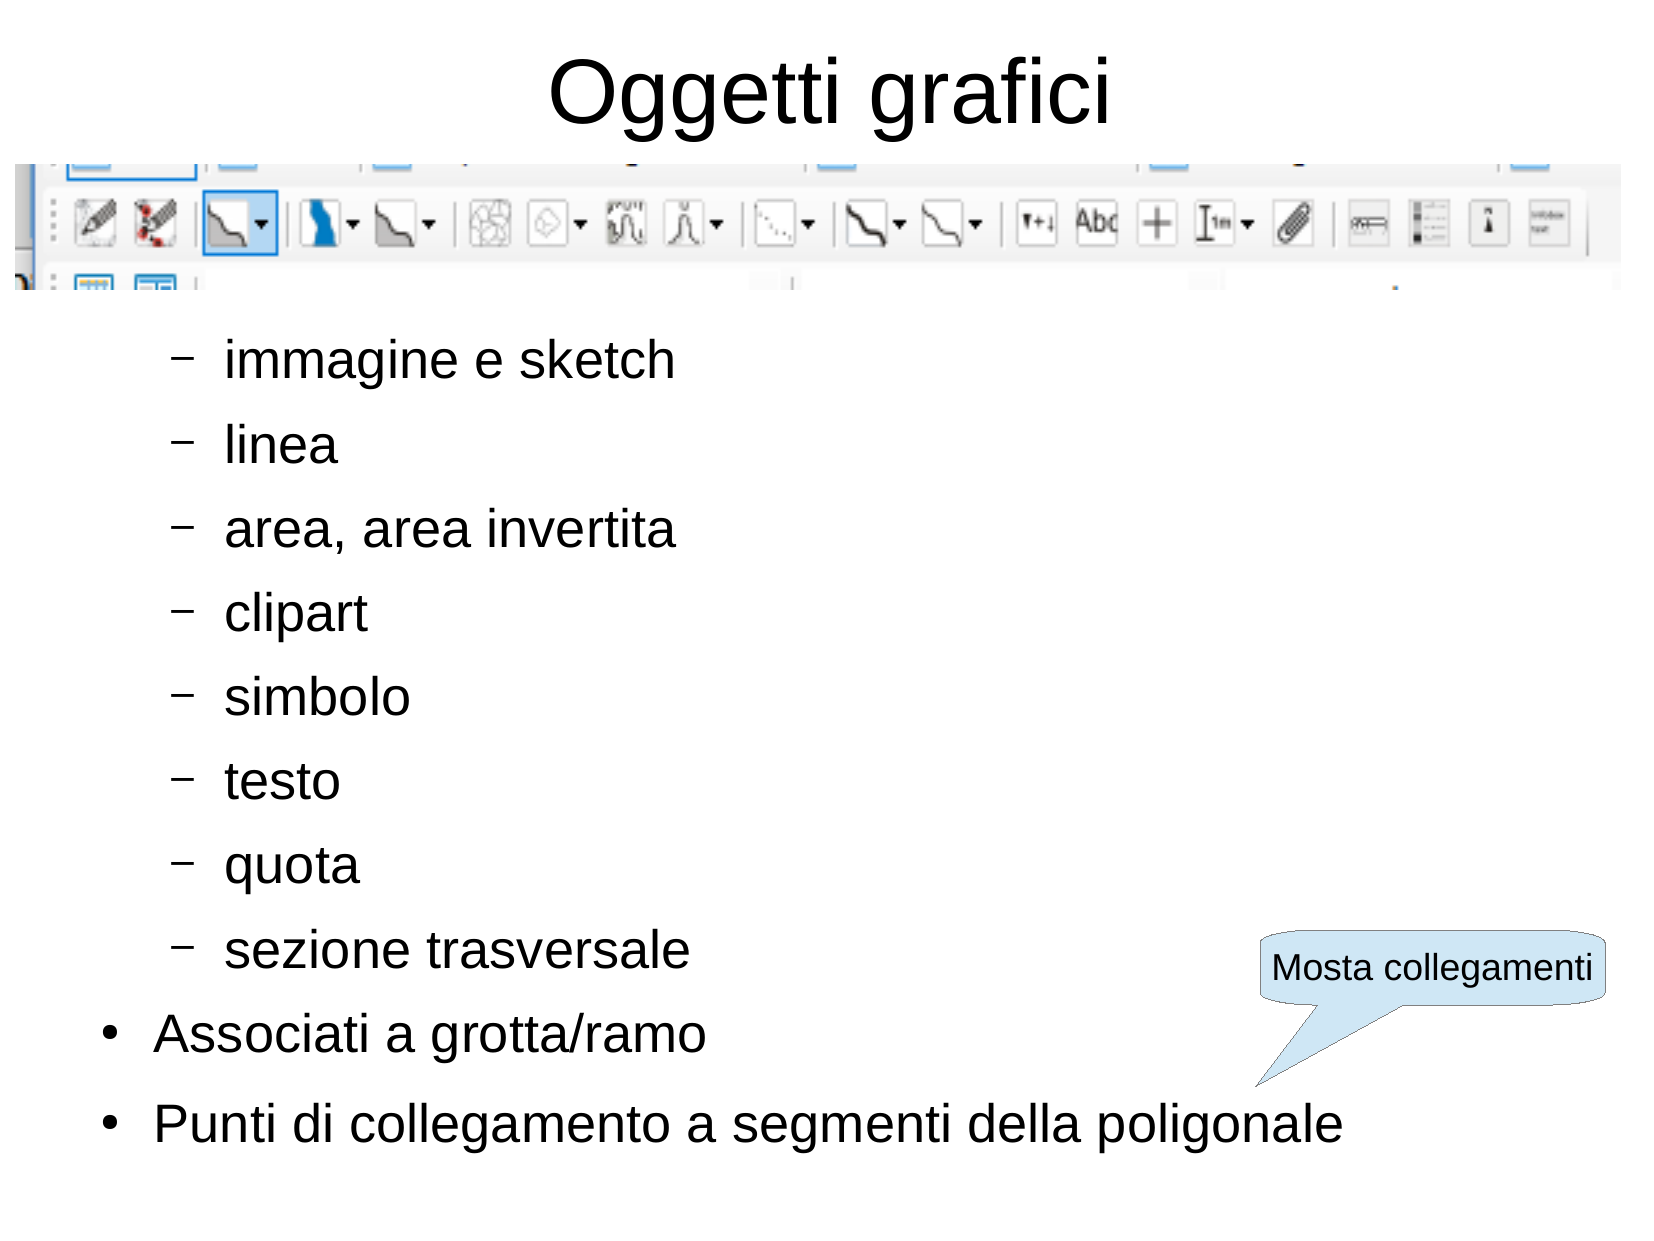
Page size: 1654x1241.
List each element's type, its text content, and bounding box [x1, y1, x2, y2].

text_box Mosta collegamenti [1255, 930, 1606, 1087]
list immagine e sketch linea area, area invertita clipart simbolo testo quota sezione trasversale Associati a grotta/ramo Punti di collegamento a segmenti della poligonale [82, 330, 1571, 1154]
title Oggetti grafici [86, 0, 1576, 164]
picture [15, 164, 1621, 290]
